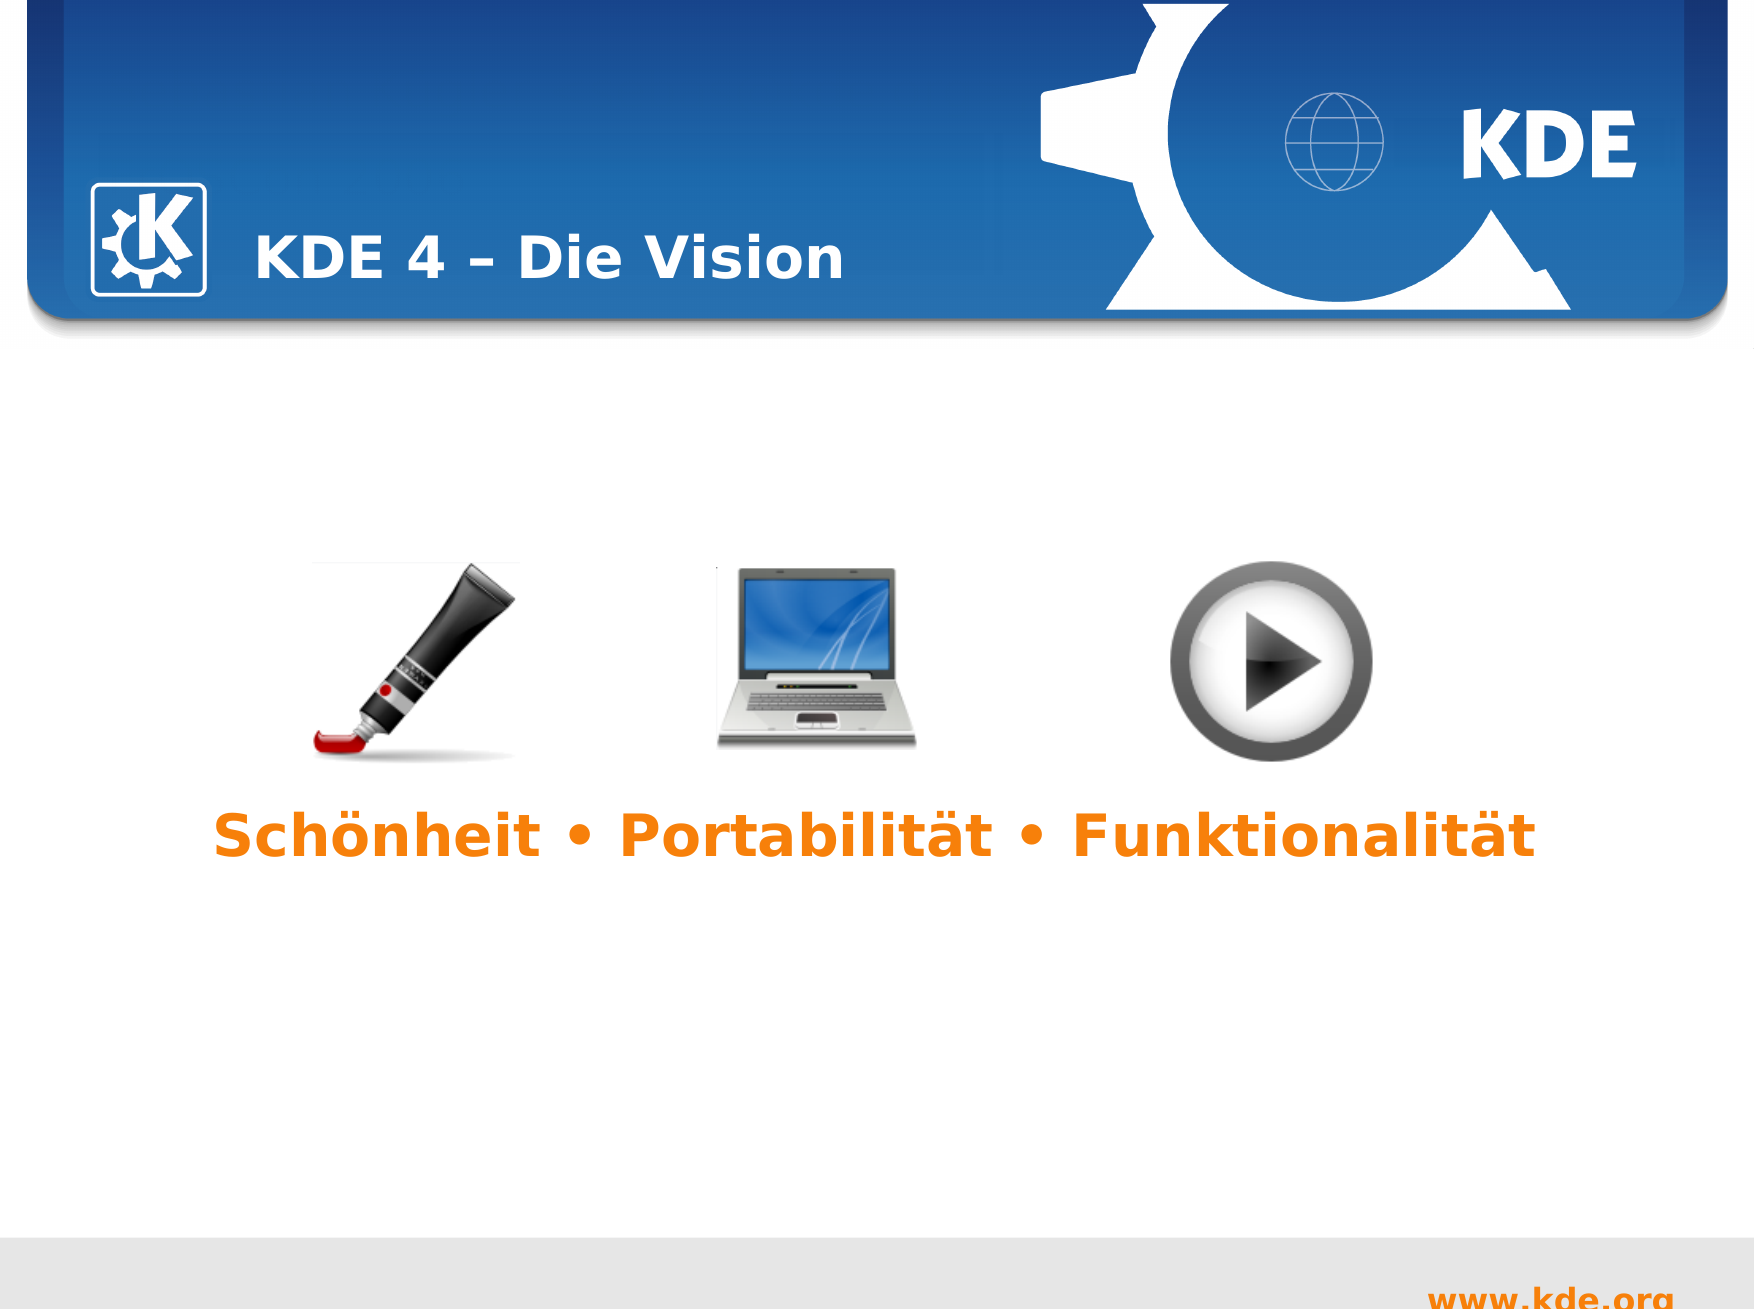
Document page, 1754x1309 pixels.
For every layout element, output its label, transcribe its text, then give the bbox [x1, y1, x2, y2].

text_box Schönheit • Portabilität • Funktionalität [118, 493, 1601, 878]
picture [1169, 560, 1376, 766]
picture [312, 562, 520, 768]
picture [716, 567, 920, 750]
picture [0, 0, 1754, 349]
text_box KDE 4 – Die Vision [208, 183, 1063, 296]
